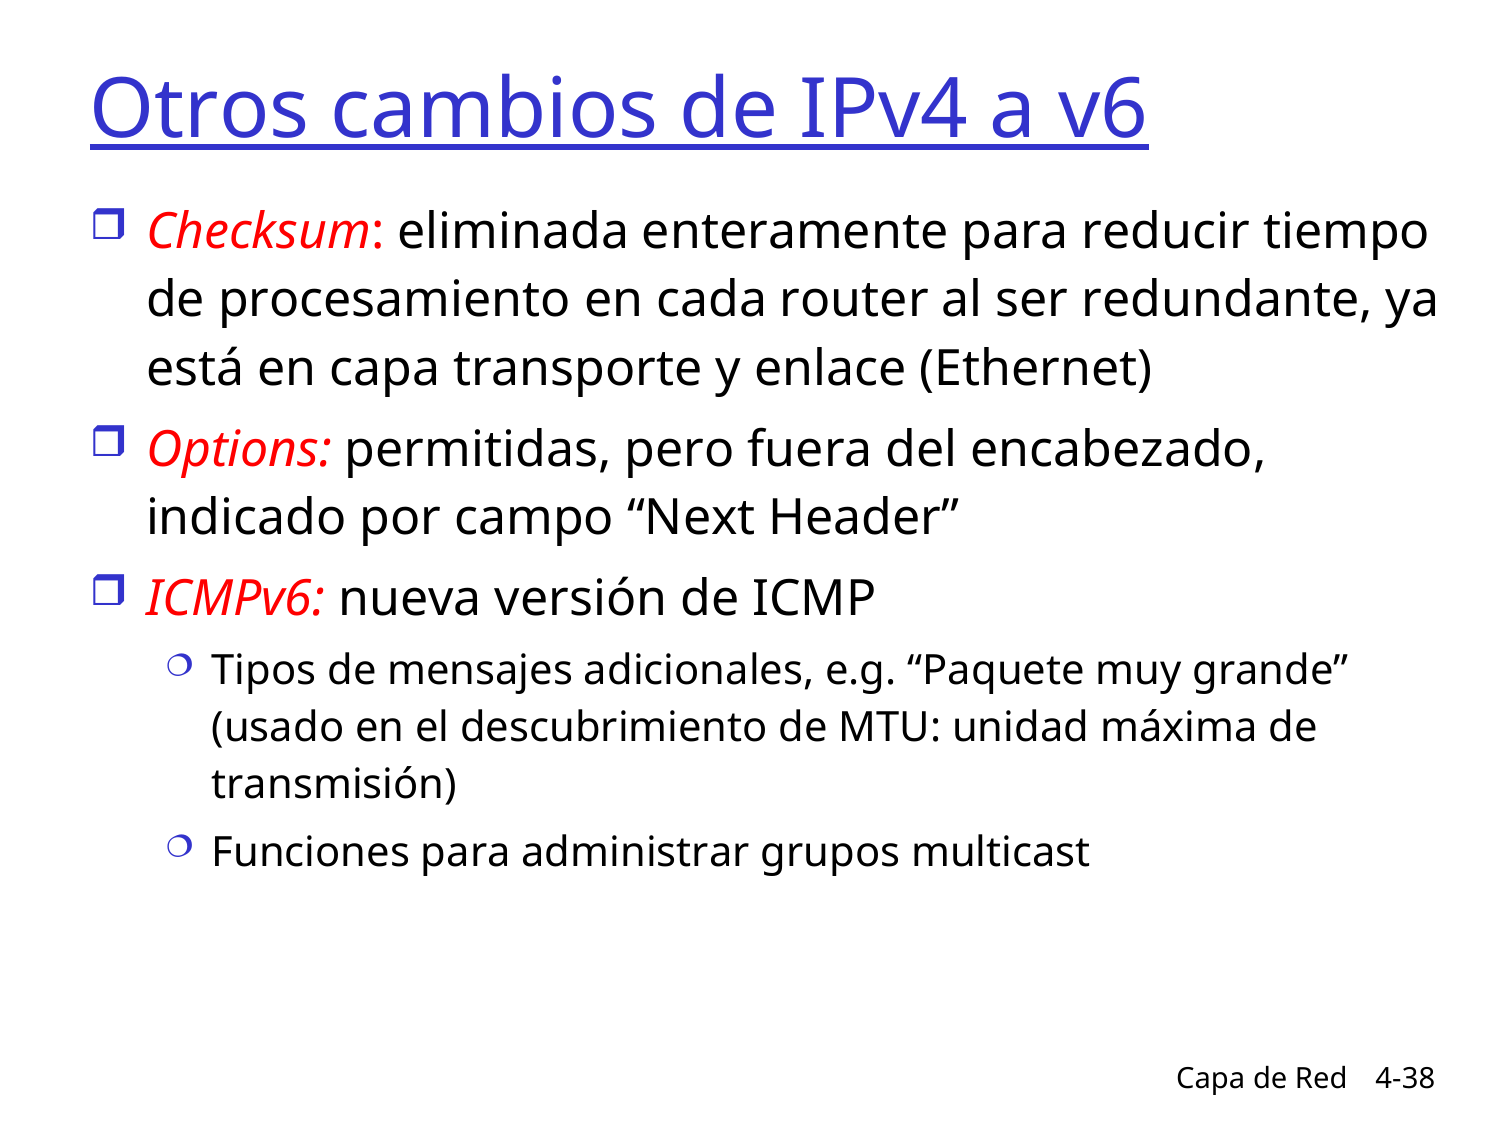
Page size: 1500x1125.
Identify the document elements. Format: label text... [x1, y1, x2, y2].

title Otros cambios de IPv4 a v6 [75, 15, 1463, 187]
list Checksum: eliminada enteramente para reducir tiempo de procesamiento en cada router al ser redundante, ya está en capa transporte y enlace (Ethernet) Options: permitidas, pero fuera del encabezado, indicado por campo “Next Header” ICMPv6: nueva versión de ICMP Tipos de mensajes adicionales, e.g. “Paquete muy grande” (usado en el descubrimiento de MTU: unidad máxima de transmisión) Funciones para administrar grupos multicast [75, 187, 1463, 1044]
